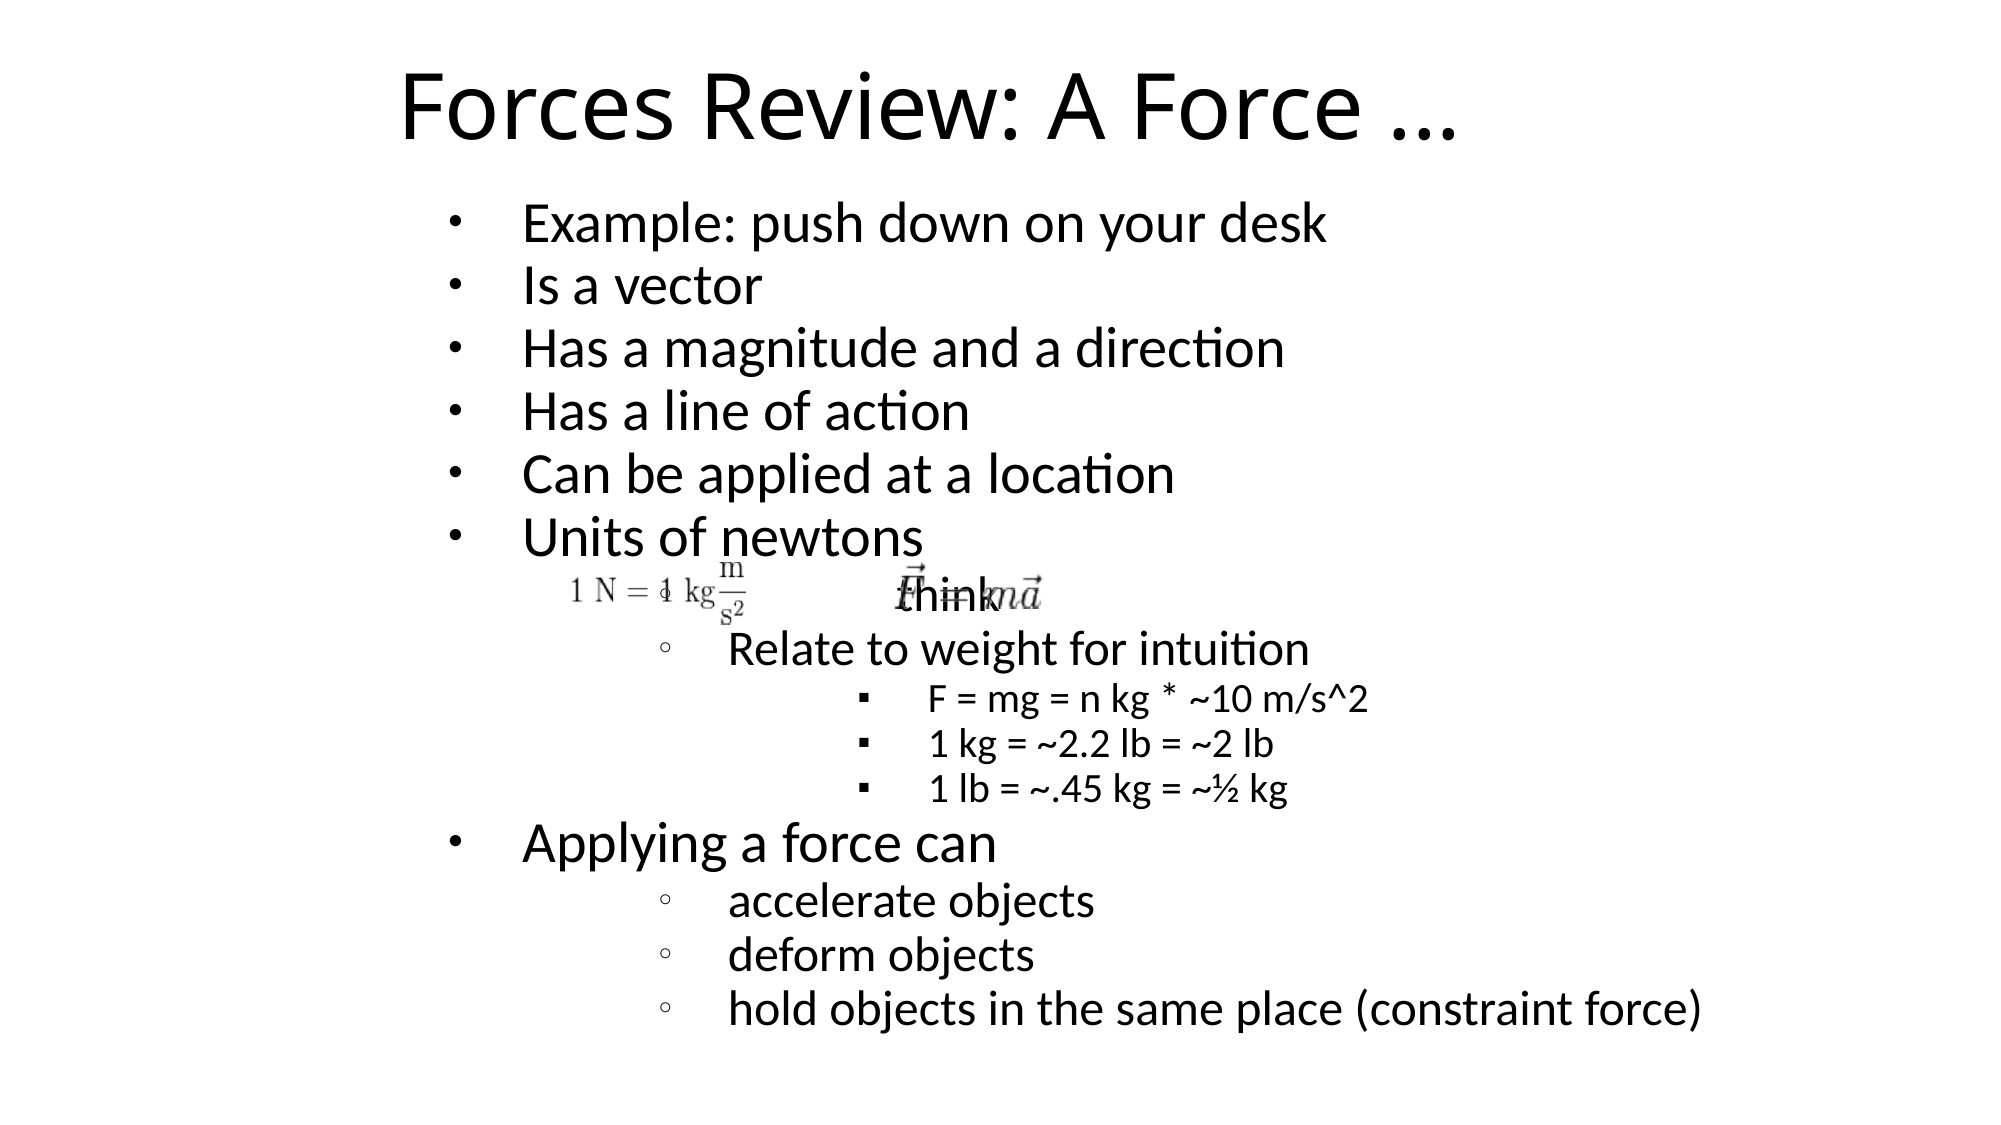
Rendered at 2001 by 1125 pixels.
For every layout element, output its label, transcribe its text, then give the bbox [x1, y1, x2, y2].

list Example: push down on your desk Is a vector Has a magnitude and a direction Has a line of action Can be applied at a location Units of newtons think Relate to weight for intuition F = mg = n kg * ~10 m/s^2 1 kg = ~2.2 lb = ~2 lb 1 lb = ~.45 kg = ~½ kg Applying a force can accelerate objects deform objects hold objects in the same place (constraint force) [382, 176, 1733, 1105]
title Forces Review: A Force ... [382, 45, 1733, 162]
picture [893, 562, 1044, 609]
picture [571, 562, 746, 625]
